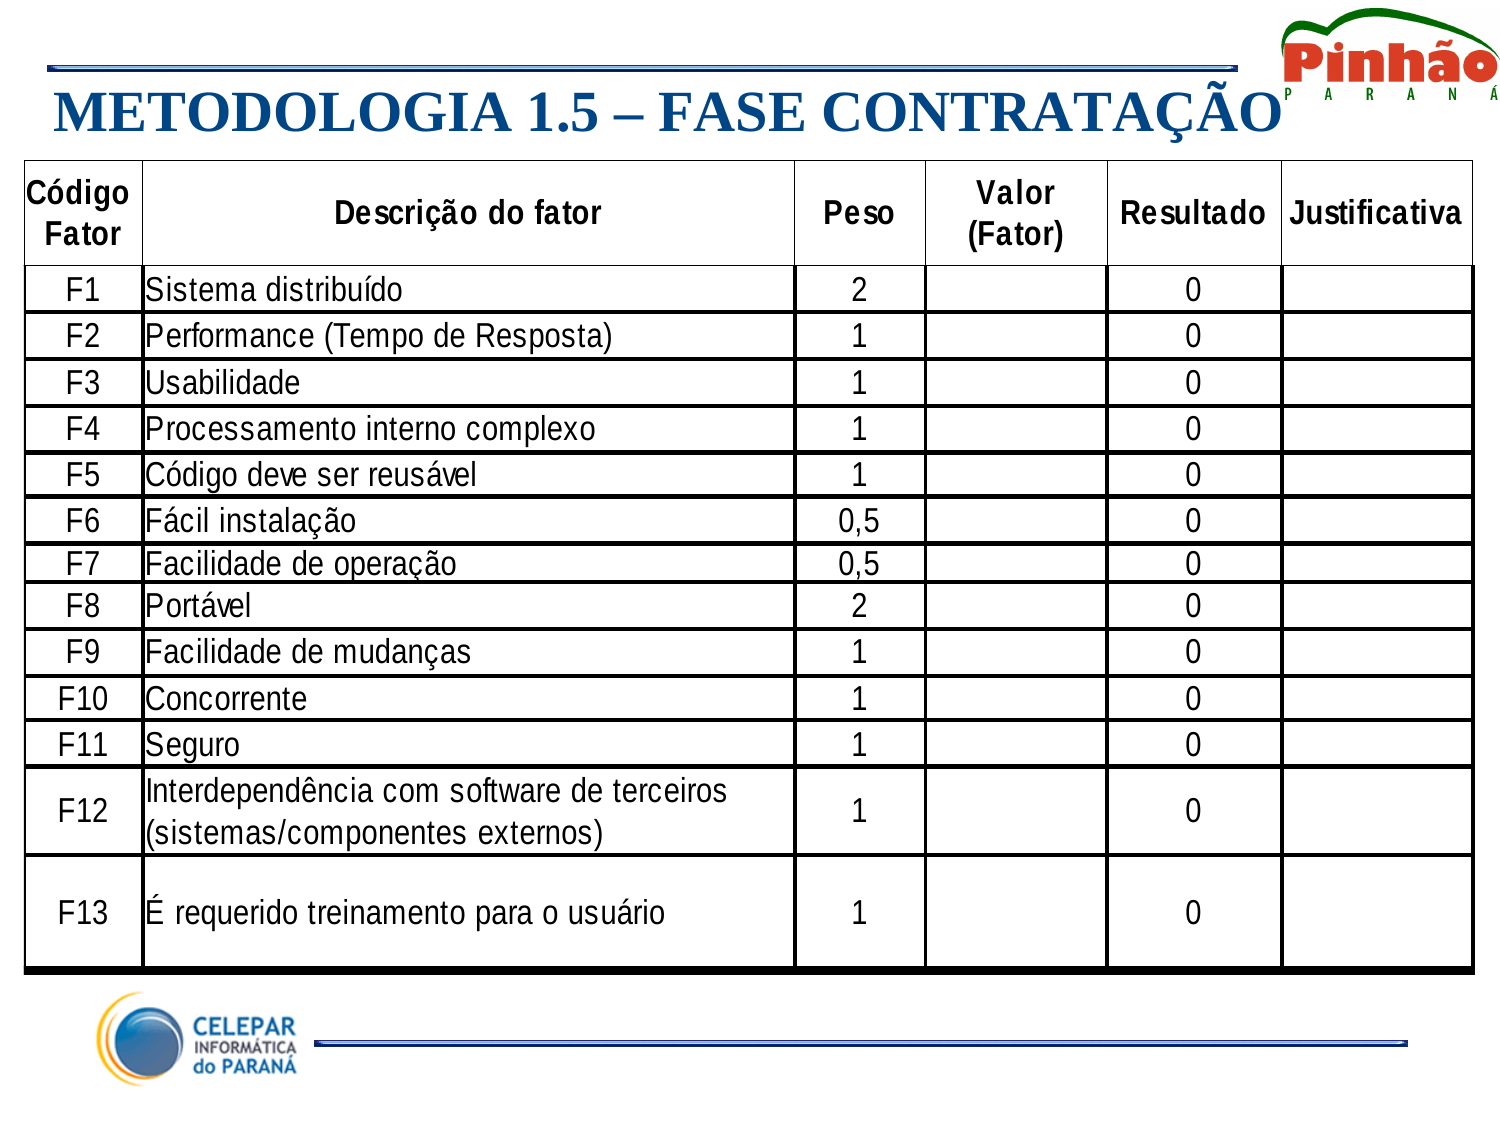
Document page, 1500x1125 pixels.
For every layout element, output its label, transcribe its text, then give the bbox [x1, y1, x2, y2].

text_box METODOLOGIA 1.5 – FASE CONTRATAÇÃO [53, 79, 1284, 156]
picture [1281, 8, 1500, 100]
title [78, 21, 1025, 79]
text_box [98, 975, 1420, 1125]
chart [23, 158, 1477, 975]
